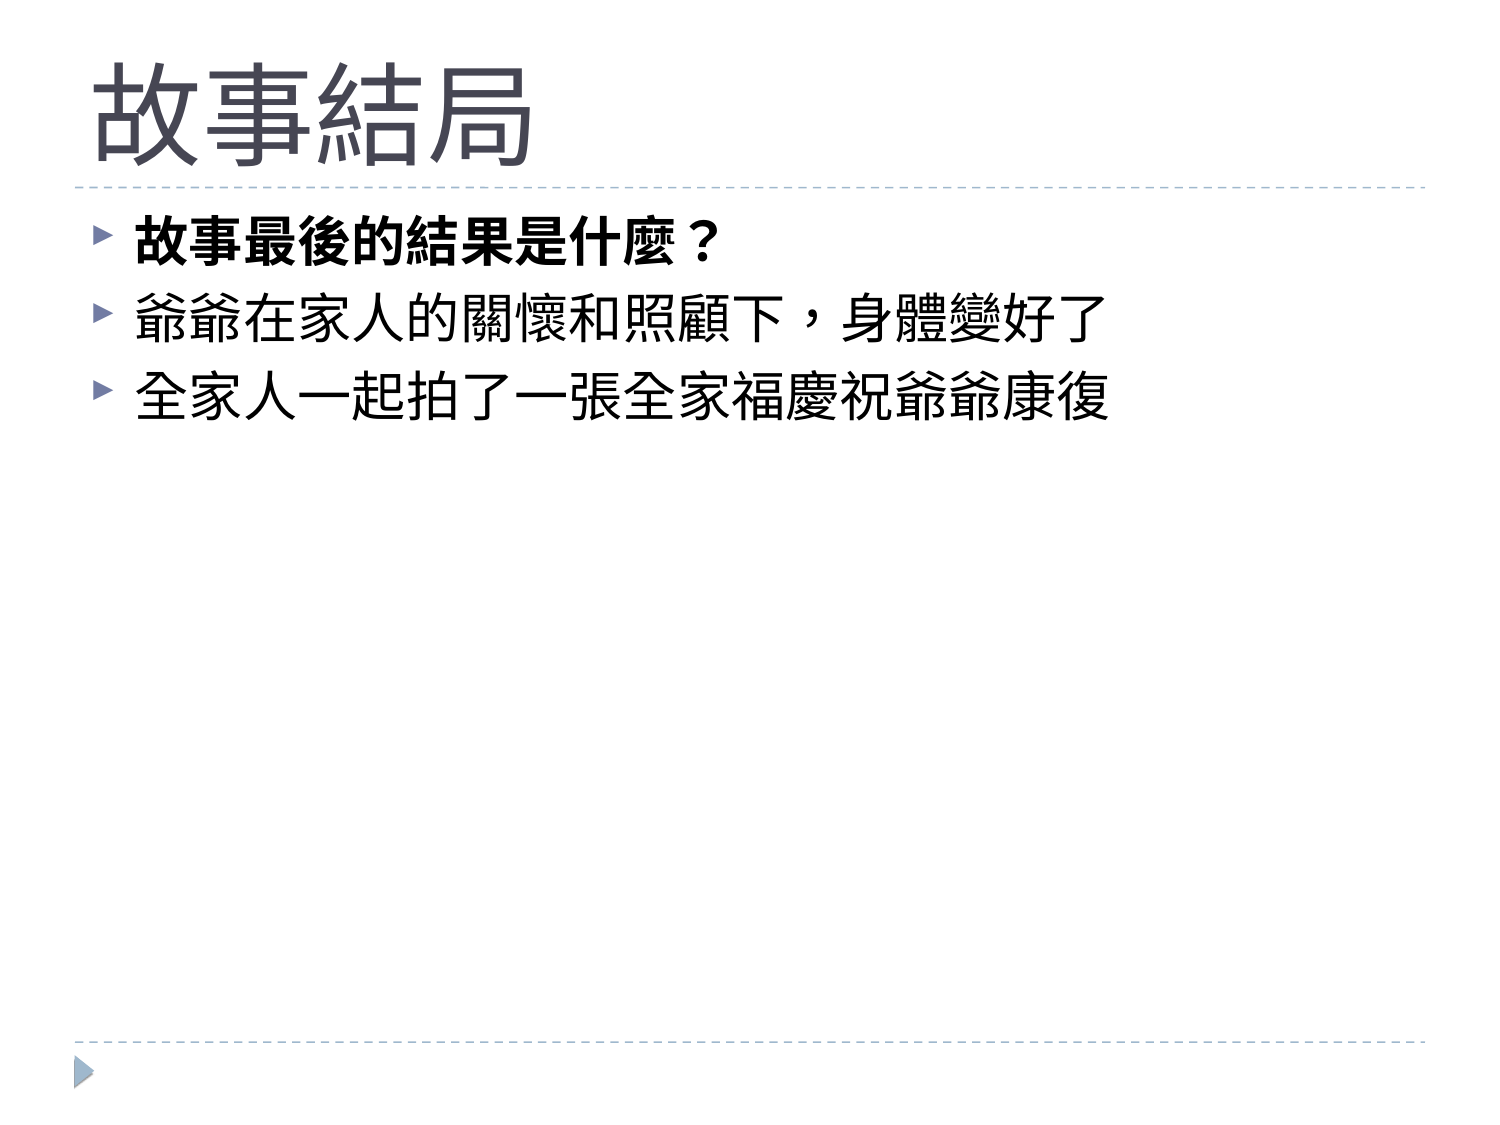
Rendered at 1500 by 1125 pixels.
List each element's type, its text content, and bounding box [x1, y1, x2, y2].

list 故事最後的結果是什麼？ 爺爺在家人的關懷和照顧下，身體變好了 全家人一起拍了一張全家福慶祝爺爺康復 [75, 200, 1425, 1010]
title 故事結局 [75, 24, 1425, 188]
